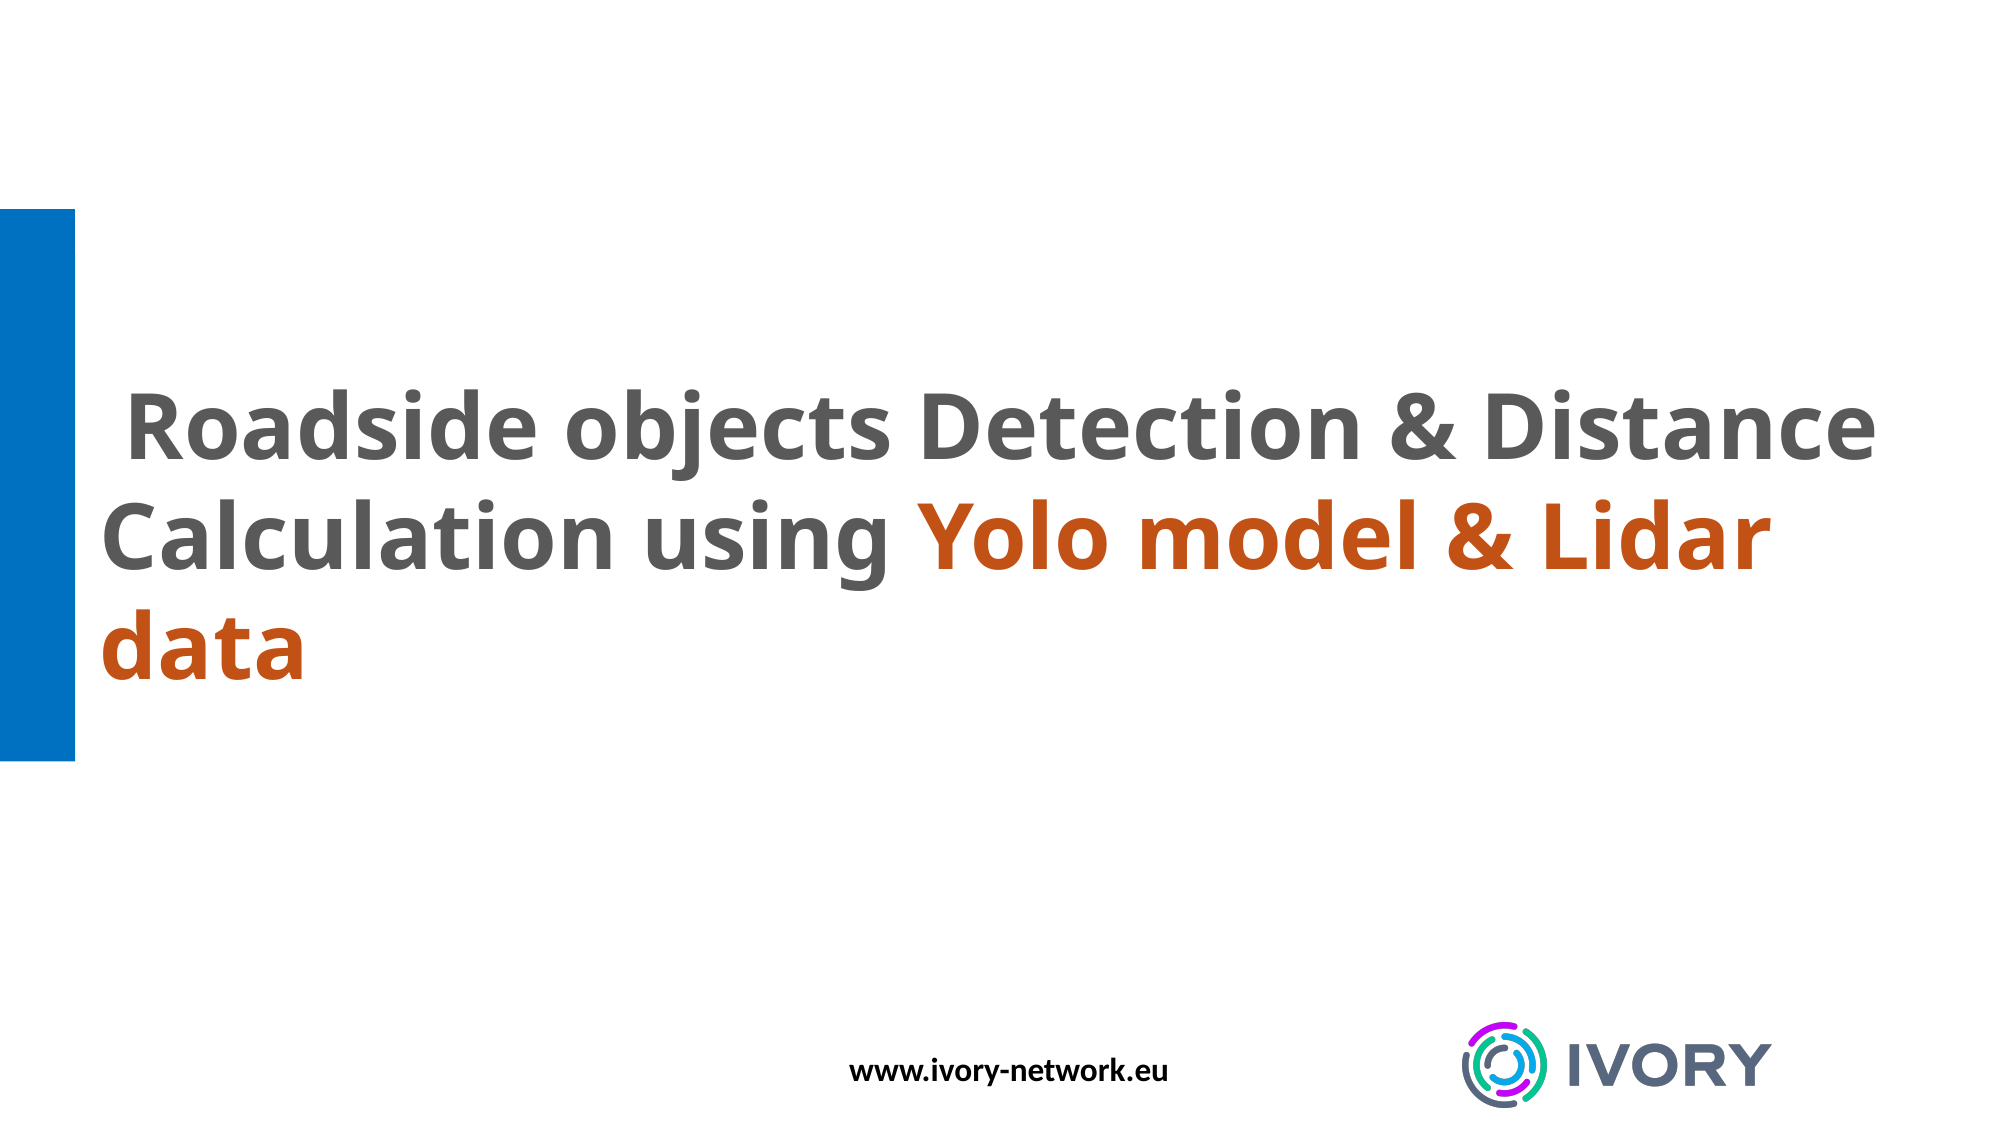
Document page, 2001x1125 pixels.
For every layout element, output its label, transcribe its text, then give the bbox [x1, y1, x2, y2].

footer www.ivory-network.eu [671, 1038, 1347, 1099]
text_box Roadside objects Detection & Distance Calculation using Yolo model & Lidar data [99, 343, 1900, 722]
text_box [0, 173, 1874, 762]
